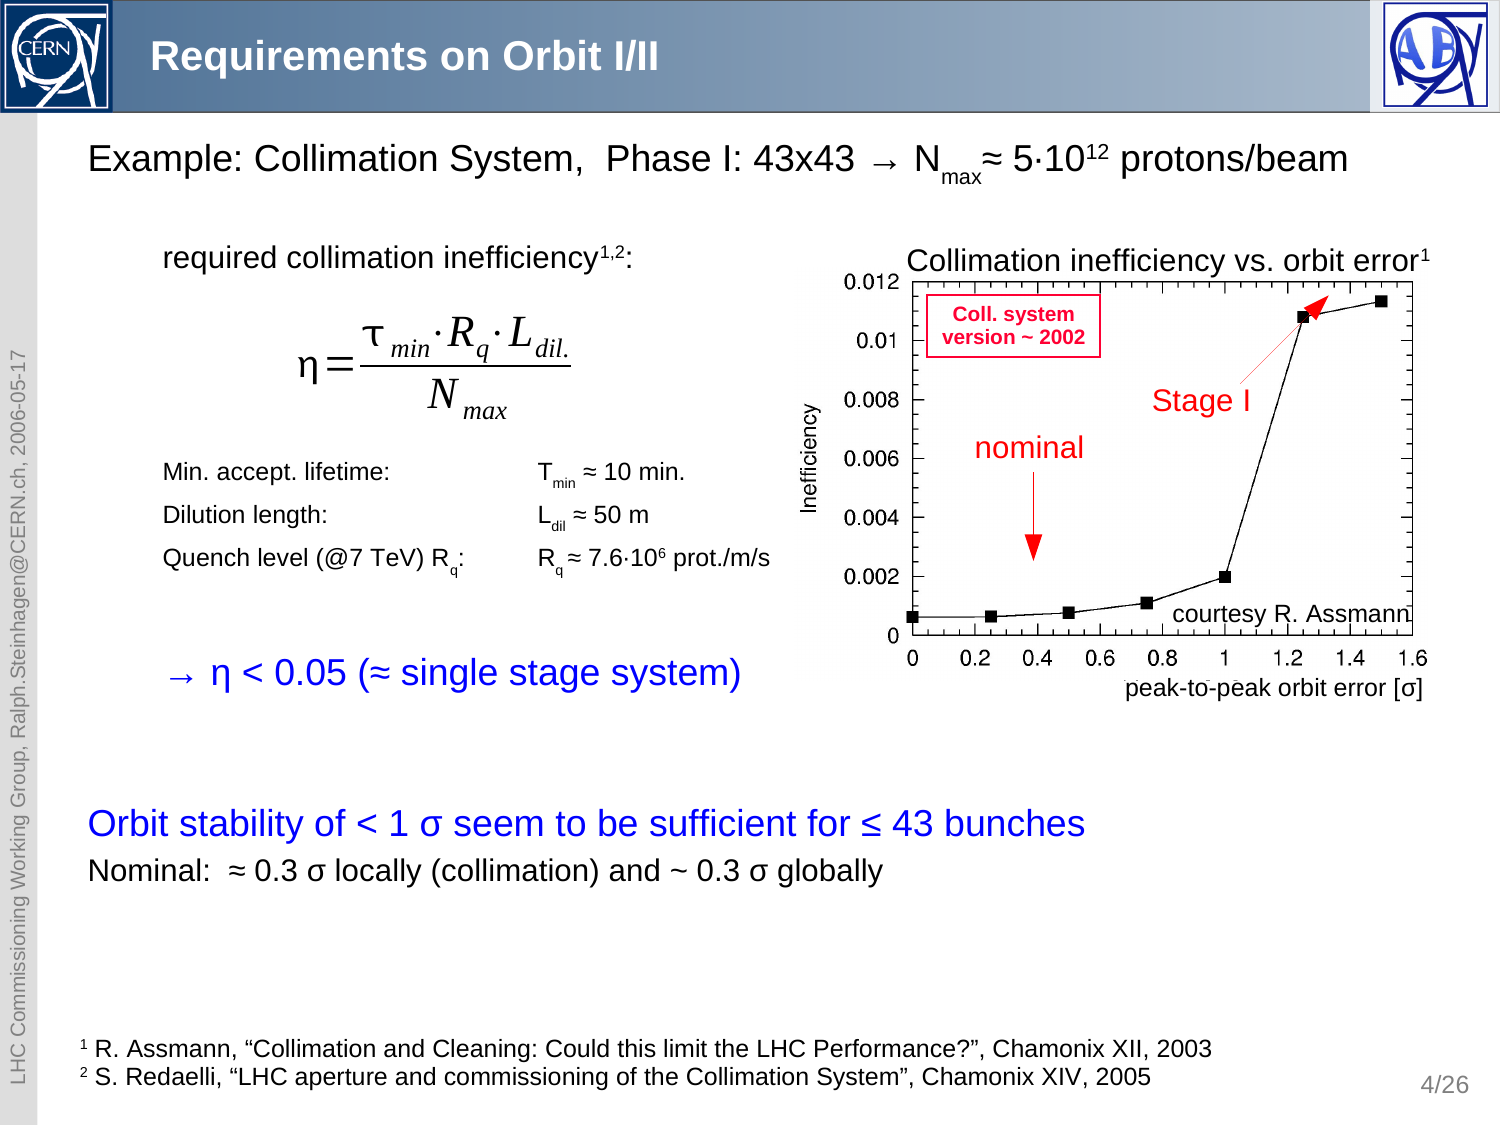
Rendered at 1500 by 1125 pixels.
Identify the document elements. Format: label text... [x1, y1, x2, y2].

text_box Coll. system version ~ 2002 [927, 294, 1101, 357]
chart [285, 307, 585, 426]
text_box courtesy R. Assmann [1157, 592, 1426, 636]
title Requirements on Orbit I/II [150, 0, 1201, 113]
picture [794, 267, 1428, 681]
picture [0, 0, 113, 113]
text_box nominal [959, 423, 1100, 473]
text_box Stage I [1137, 375, 1267, 426]
text_box Collimation inefficiency vs. orbit error1 [891, 236, 1453, 286]
text_box peak-to-peak orbit error [σ] [1110, 666, 1439, 710]
list Example: Collimation System, Phase I: 43x43 → Nmax≈ 5∙1012 protons/beam required collimation inefficiency1,2: Min. accept. lifetime: Τmin ≈ 10 min. Dilution length: Ldil ≈ 50 m Quench level (@7 TeV) Rq: Rq ≈ 7.6∙106 prot./m/s → η < 0.05 (≈ single stage system) Orbit stability of < 1 σ seem to be sufficient for ≤ 43 bunches Nominal: ≈ 0.3 σ locally (collimation) and ~ 0.3 σ globally [87, 137, 1438, 1030]
picture [1382, 1, 1489, 108]
text_box 1 R. Assmann, “Collimation and Cleaning: Could this limit the LHC Performance?”, Chamonix XII, 2003 2 S. Redaelli, “LHC aperture and commissioning of the Collimation System”, Chamonix XIV, 2005 [64, 1027, 1394, 1099]
